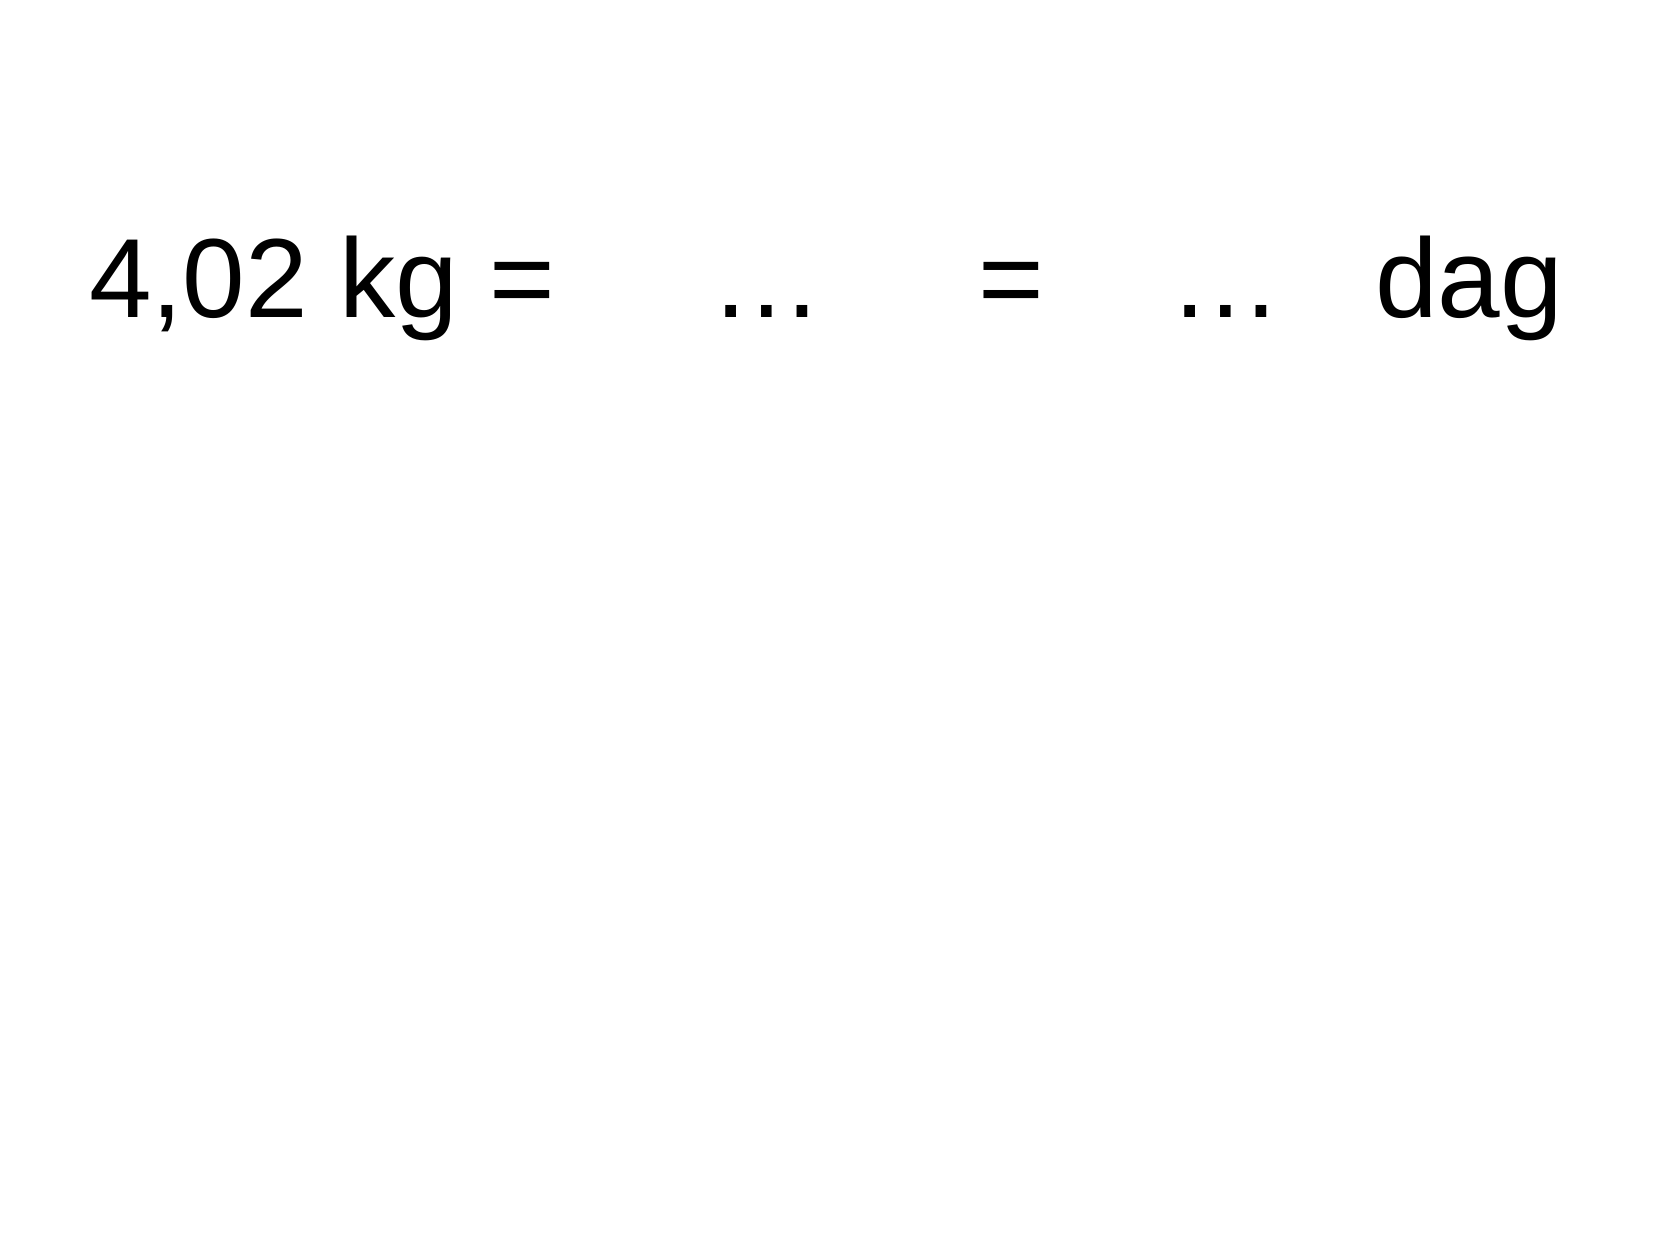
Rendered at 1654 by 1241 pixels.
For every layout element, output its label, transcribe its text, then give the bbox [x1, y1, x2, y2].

subtitle 4,02 kg = … = … dag [82, 37, 1571, 520]
